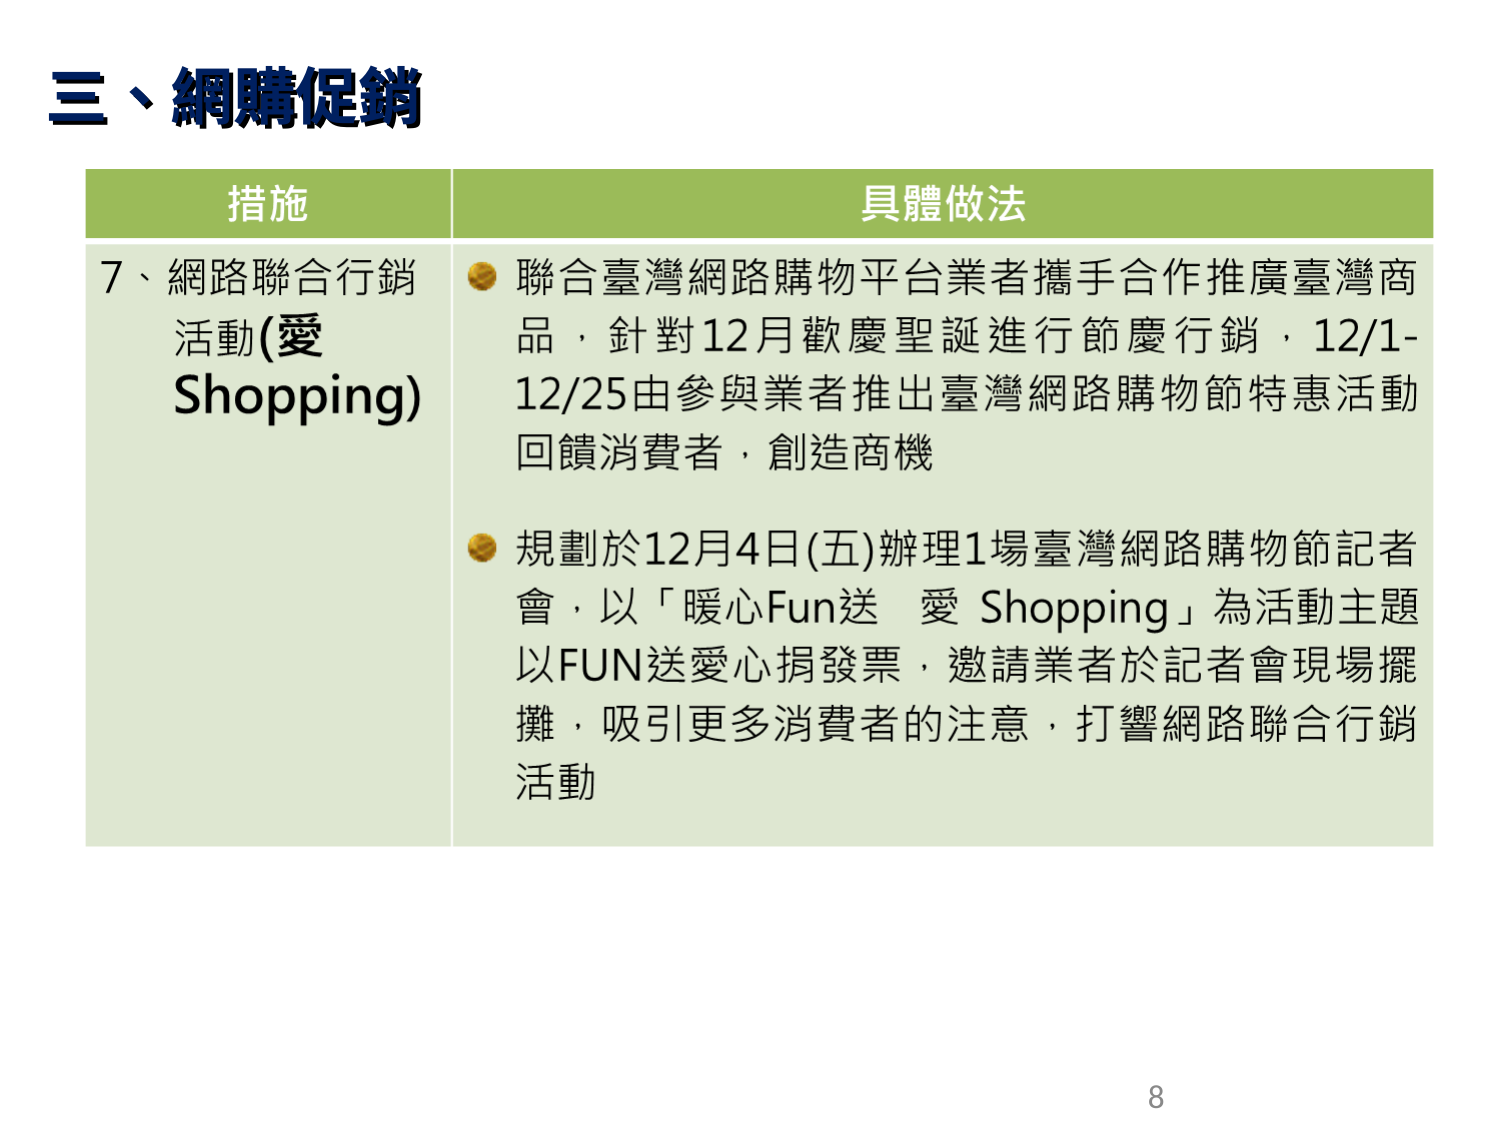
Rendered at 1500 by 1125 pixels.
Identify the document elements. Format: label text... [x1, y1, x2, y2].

text_box 三、網購促銷 [30, 25, 521, 164]
text_box 8 [1132, 1065, 1483, 1125]
picture [84, 168, 1435, 849]
